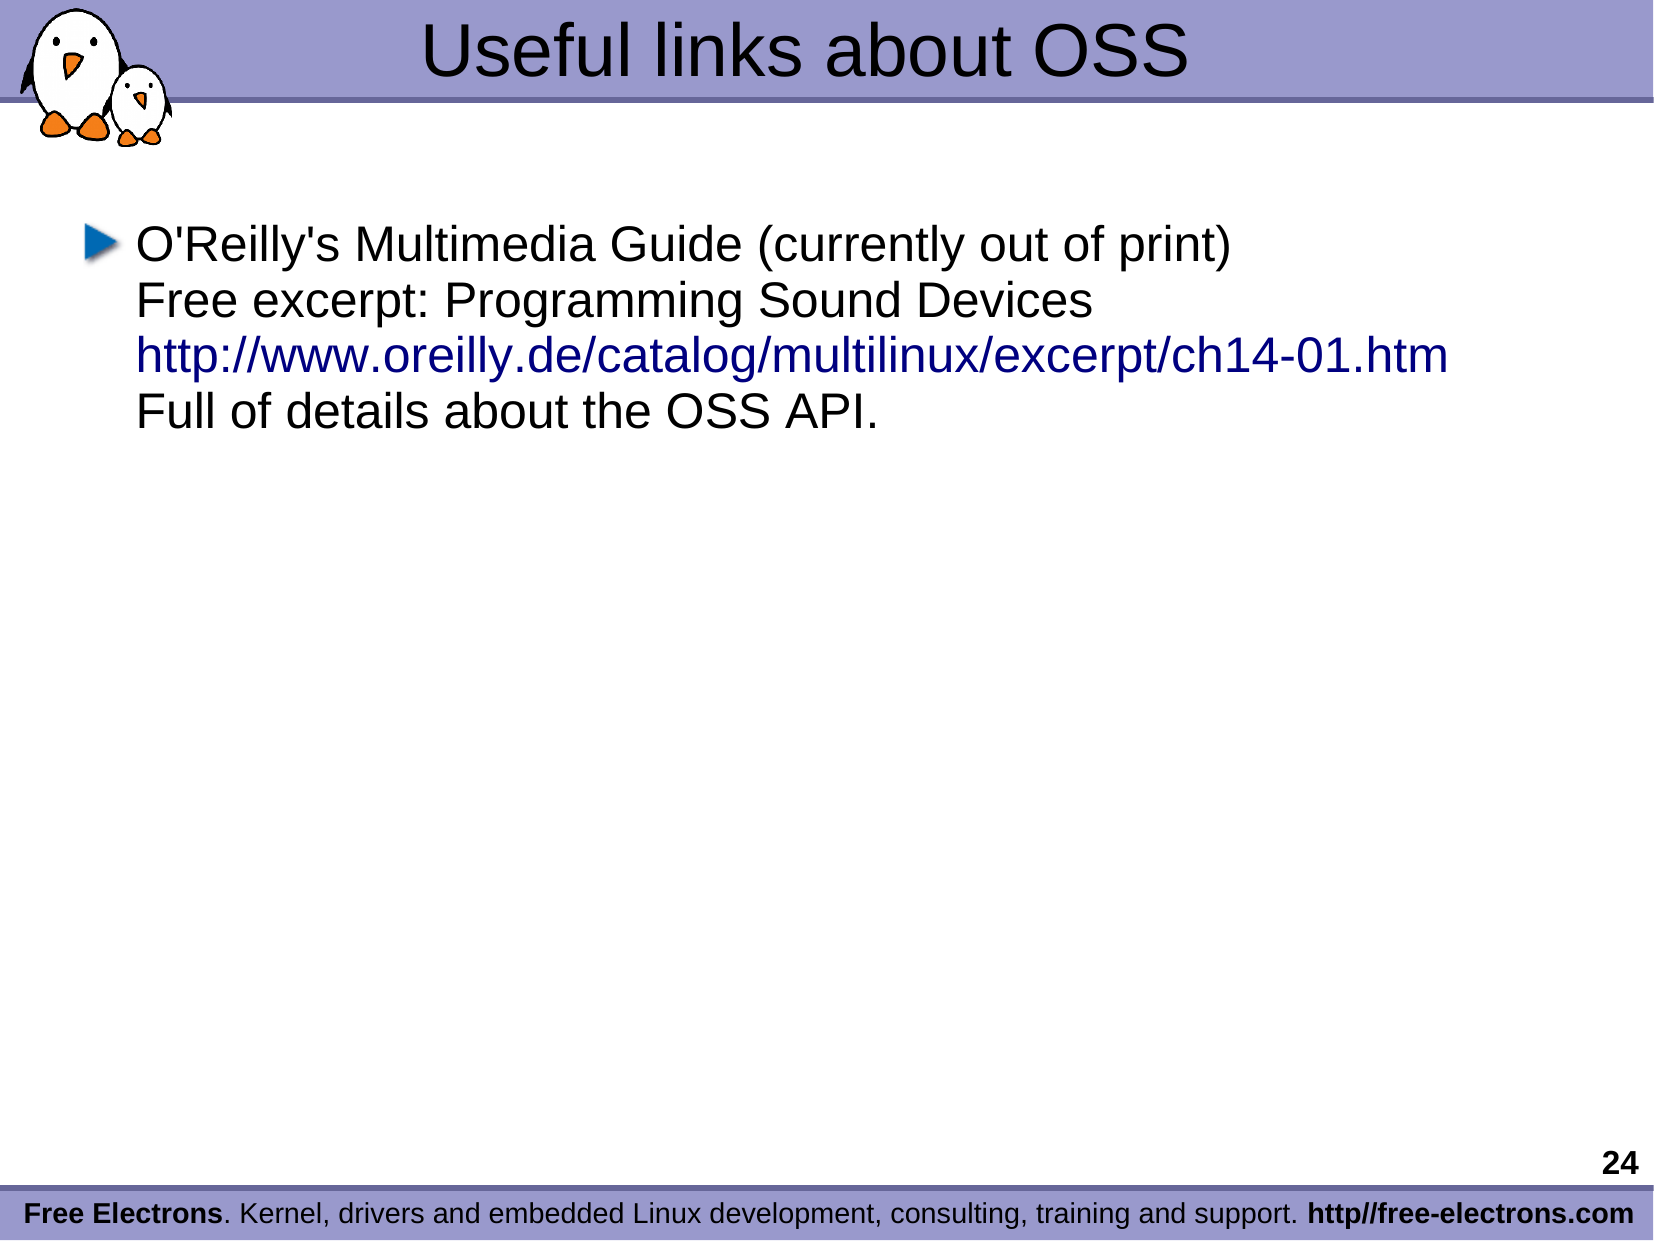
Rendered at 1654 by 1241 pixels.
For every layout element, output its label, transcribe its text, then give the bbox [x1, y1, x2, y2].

picture [20, 8, 172, 147]
title Useful links about OSS [60, 0, 1551, 101]
list O'Reilly's Multimedia Guide (currently out of print) Free excerpt: Programming Sound Devices http://www.oreilly.de/catalog/multilinux/excerpt/ch14-01.htm Full of details about the OSS API. [64, 216, 1582, 1066]
